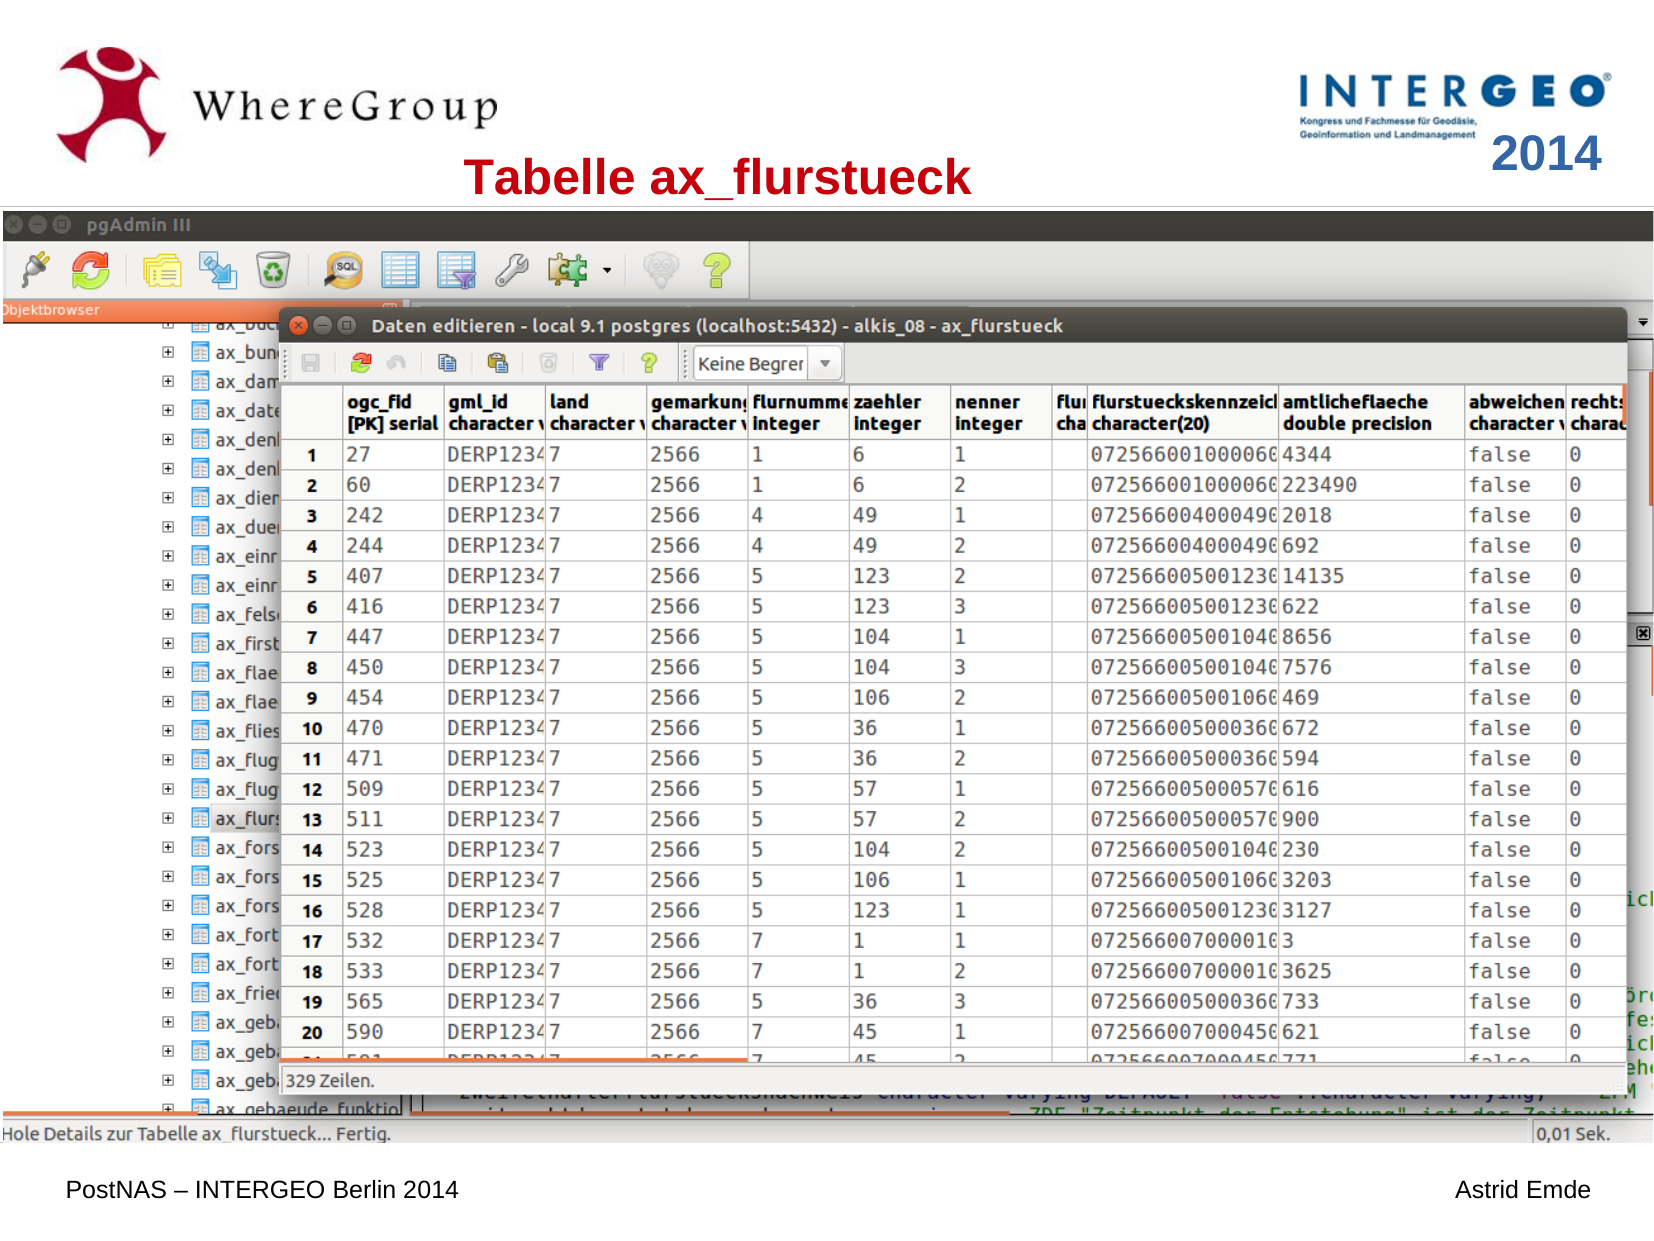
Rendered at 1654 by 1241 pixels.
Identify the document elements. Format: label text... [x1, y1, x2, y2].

picture [1299, 29, 1613, 141]
picture [56, 47, 497, 163]
text_box Tabelle ax_flurstueck [448, 141, 1654, 211]
picture [3, 211, 1654, 1143]
